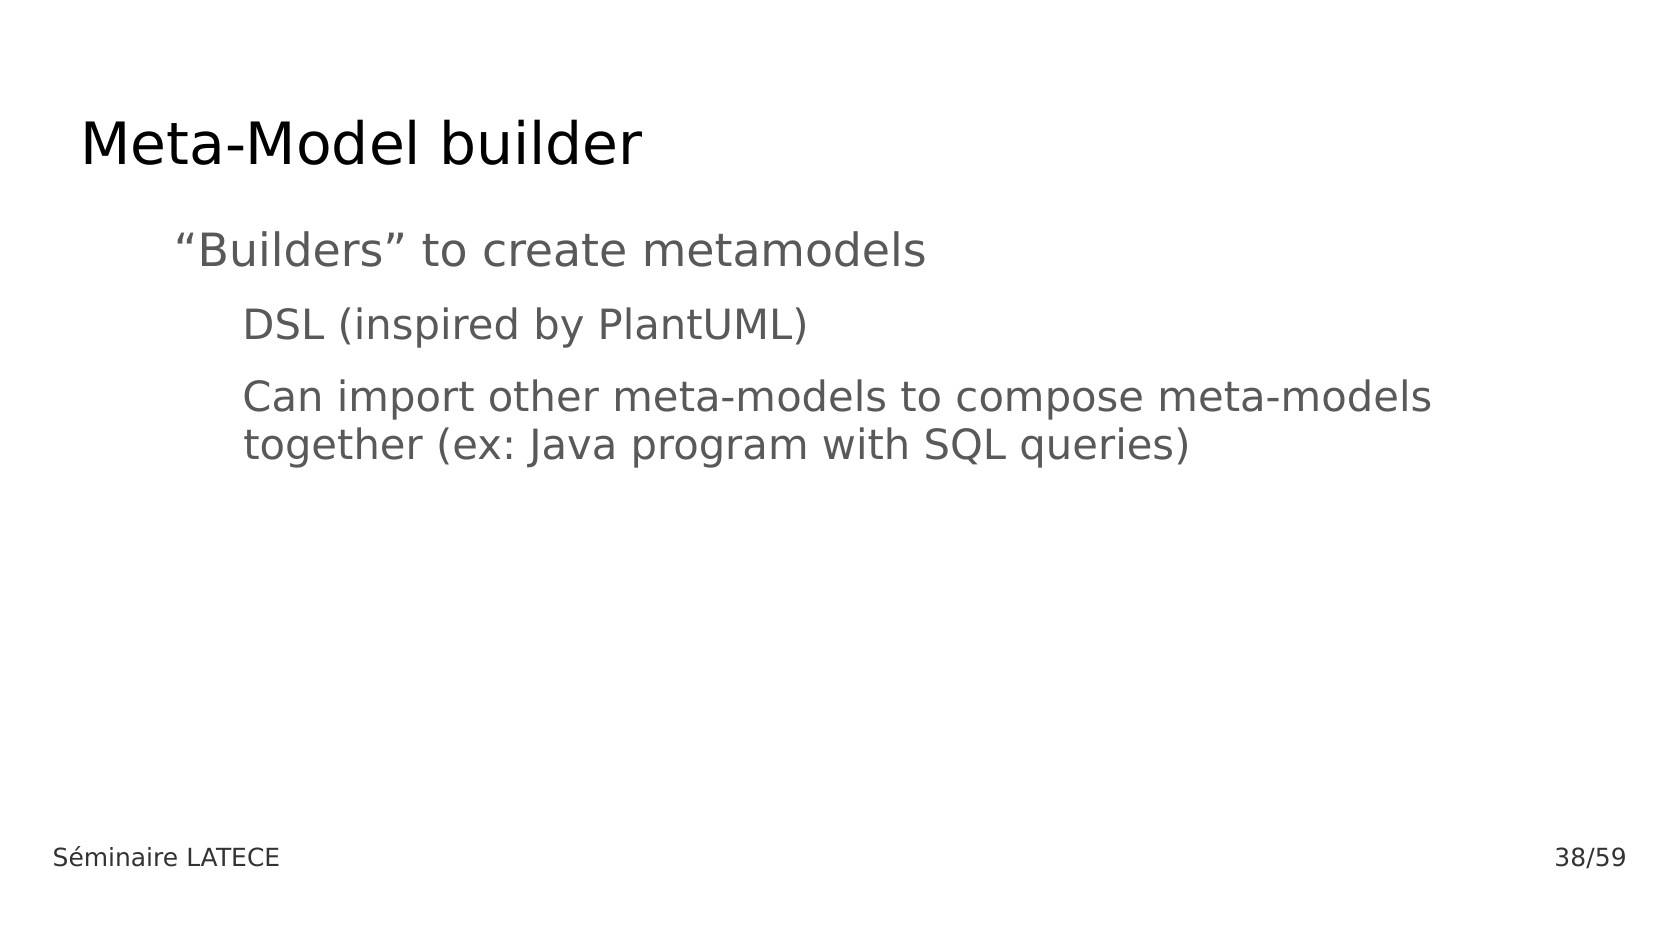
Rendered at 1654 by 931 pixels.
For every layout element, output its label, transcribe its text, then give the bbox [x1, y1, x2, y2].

title Meta-Model builder [80, 97, 1479, 192]
list “Builders” to create metamodels DSL (inspired by PlantUML) Can import other meta-models to compose meta-models together (ex: Java program with SQL queries) [157, 223, 1578, 797]
